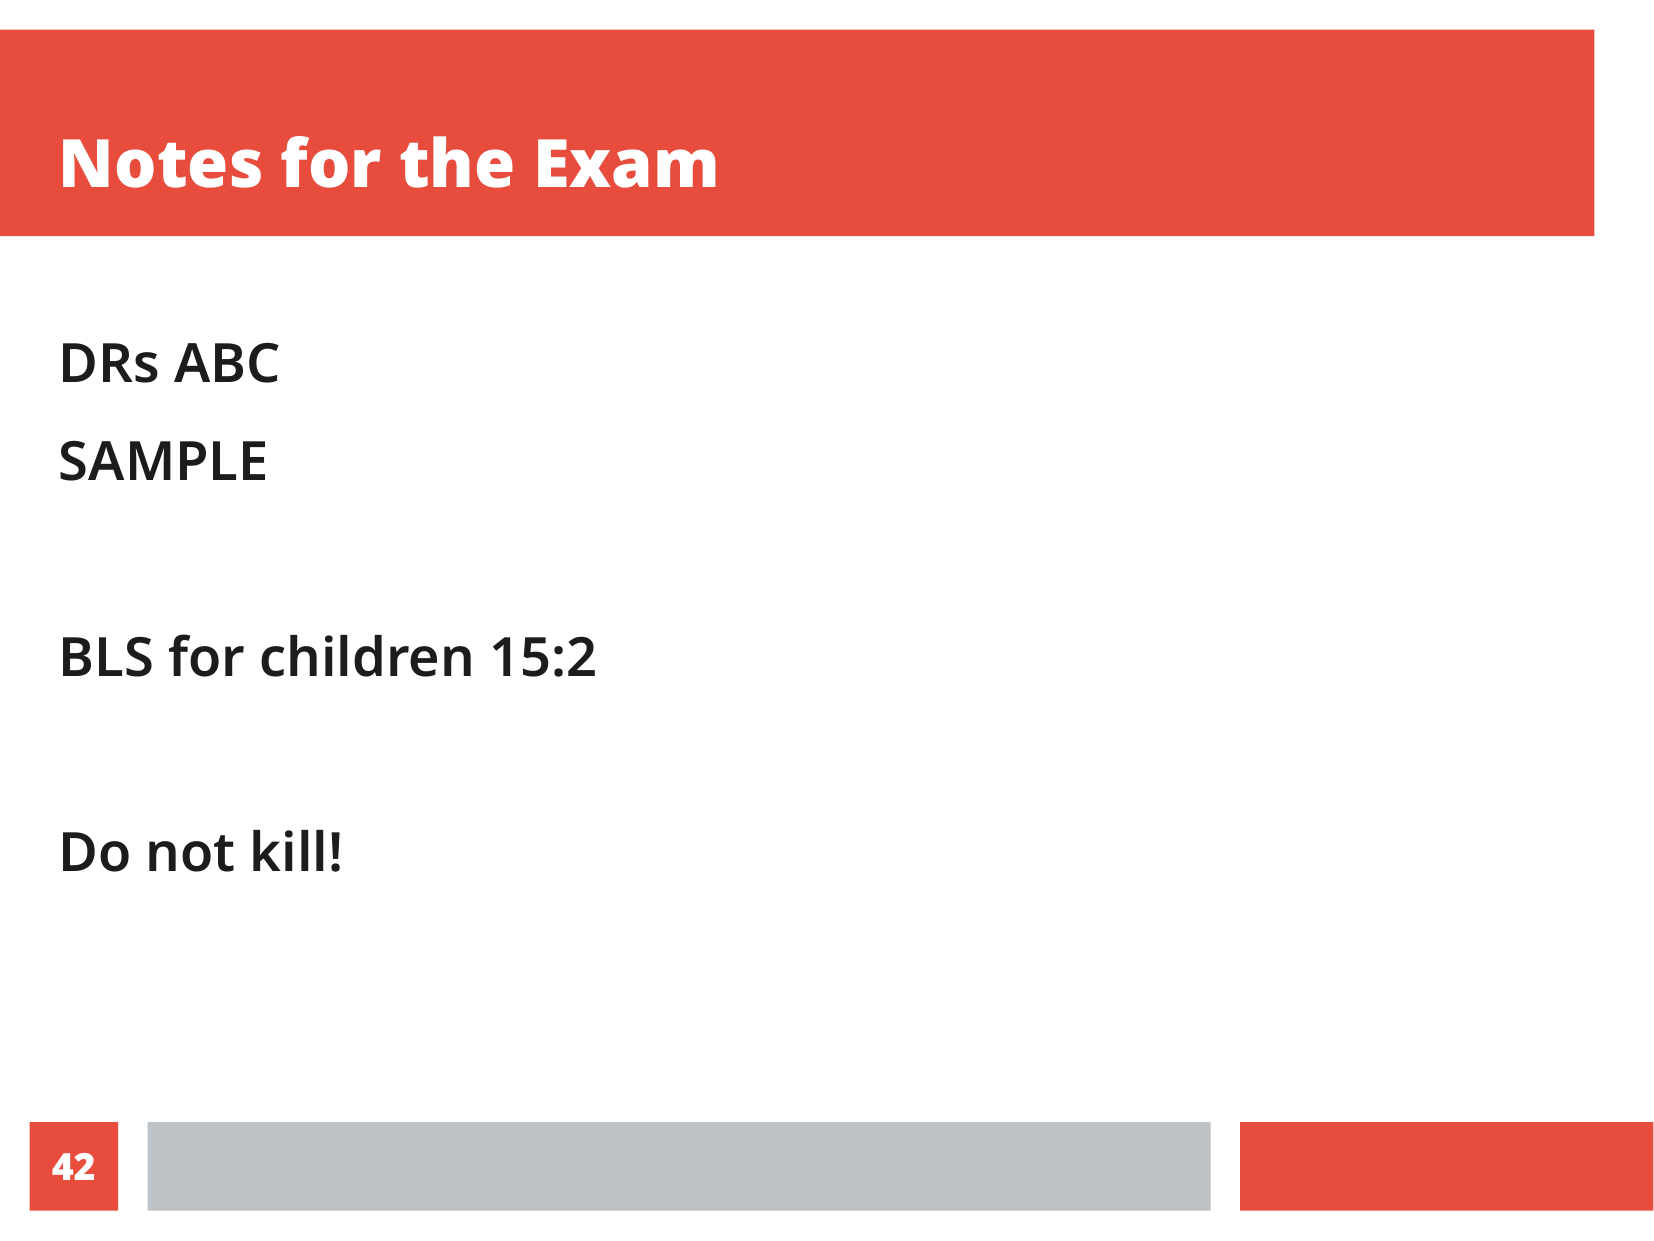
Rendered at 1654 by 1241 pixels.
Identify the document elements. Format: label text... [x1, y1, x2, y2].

list DRs ABC SAMPLE BLS for children 15:2 Do not kill! [59, 324, 1565, 1093]
title Notes for the Exam [59, 59, 1595, 207]
